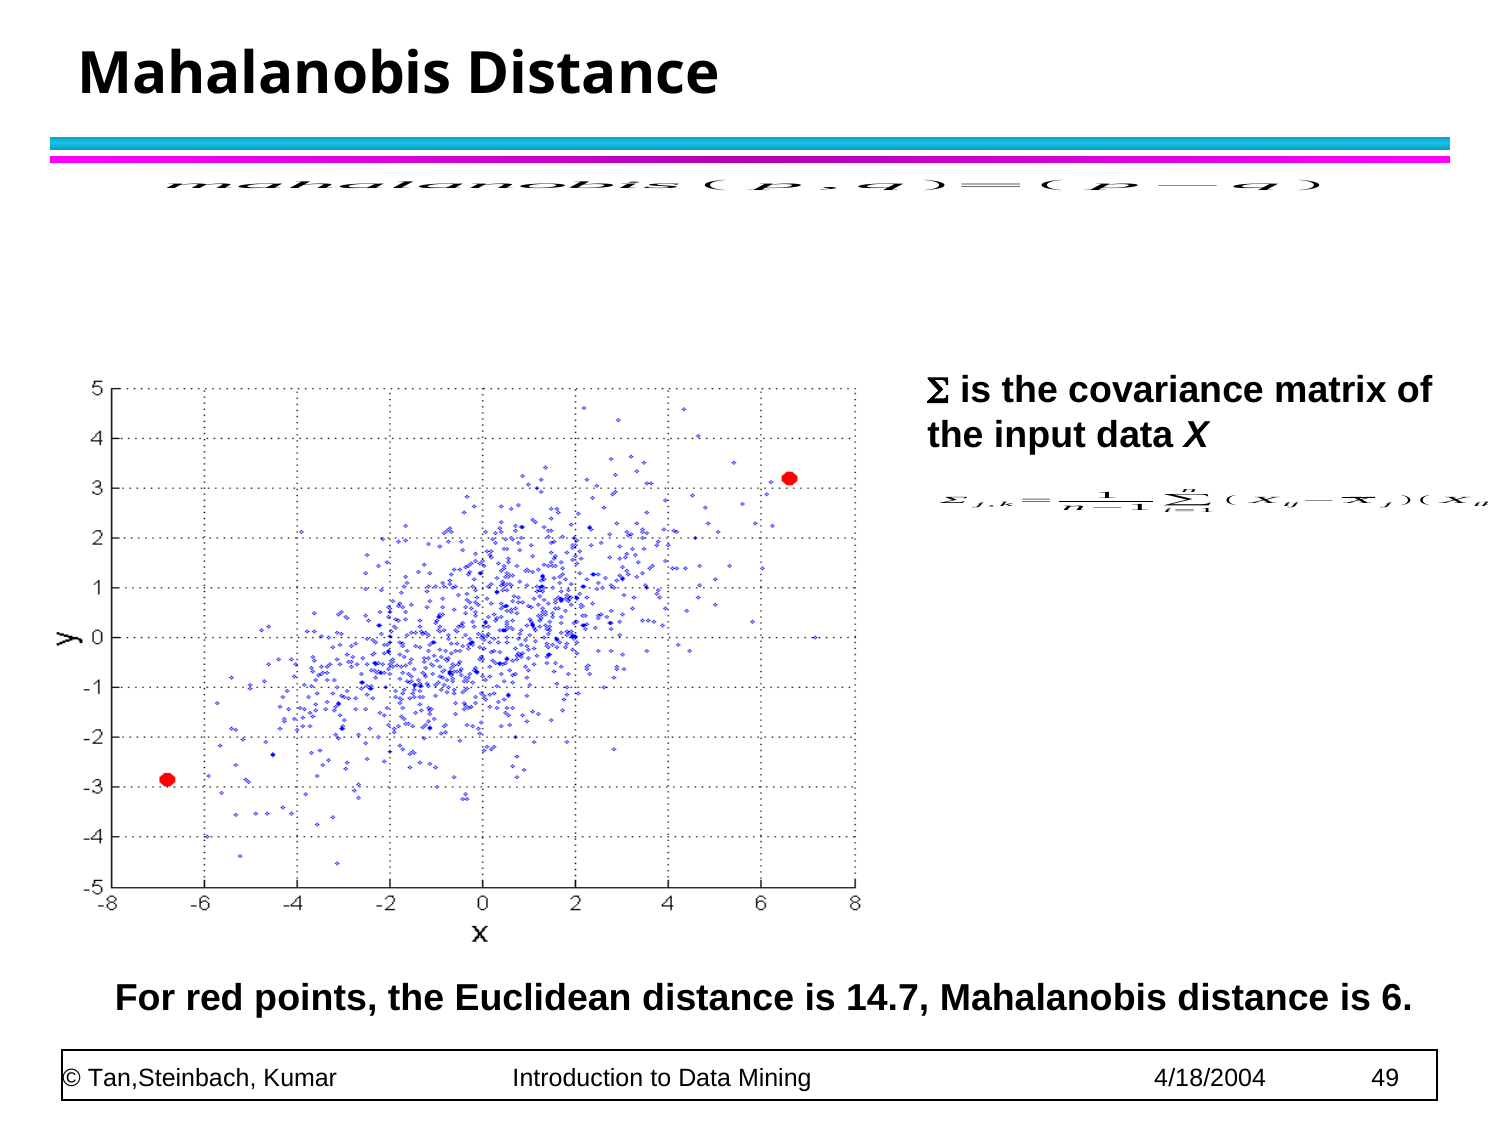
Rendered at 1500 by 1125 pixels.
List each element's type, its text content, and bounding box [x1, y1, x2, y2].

title Mahalanobis Distance [62, 22, 1421, 113]
list [37, 362, 876, 954]
text_box  is the covariance matrix of the input data X [912, 357, 1463, 463]
text_box For red points, the Euclidean distance is 14.7, Mahalanobis distance is 6. [99, 964, 1451, 1026]
chart [924, 487, 1488, 598]
chart [137, 174, 1338, 288]
